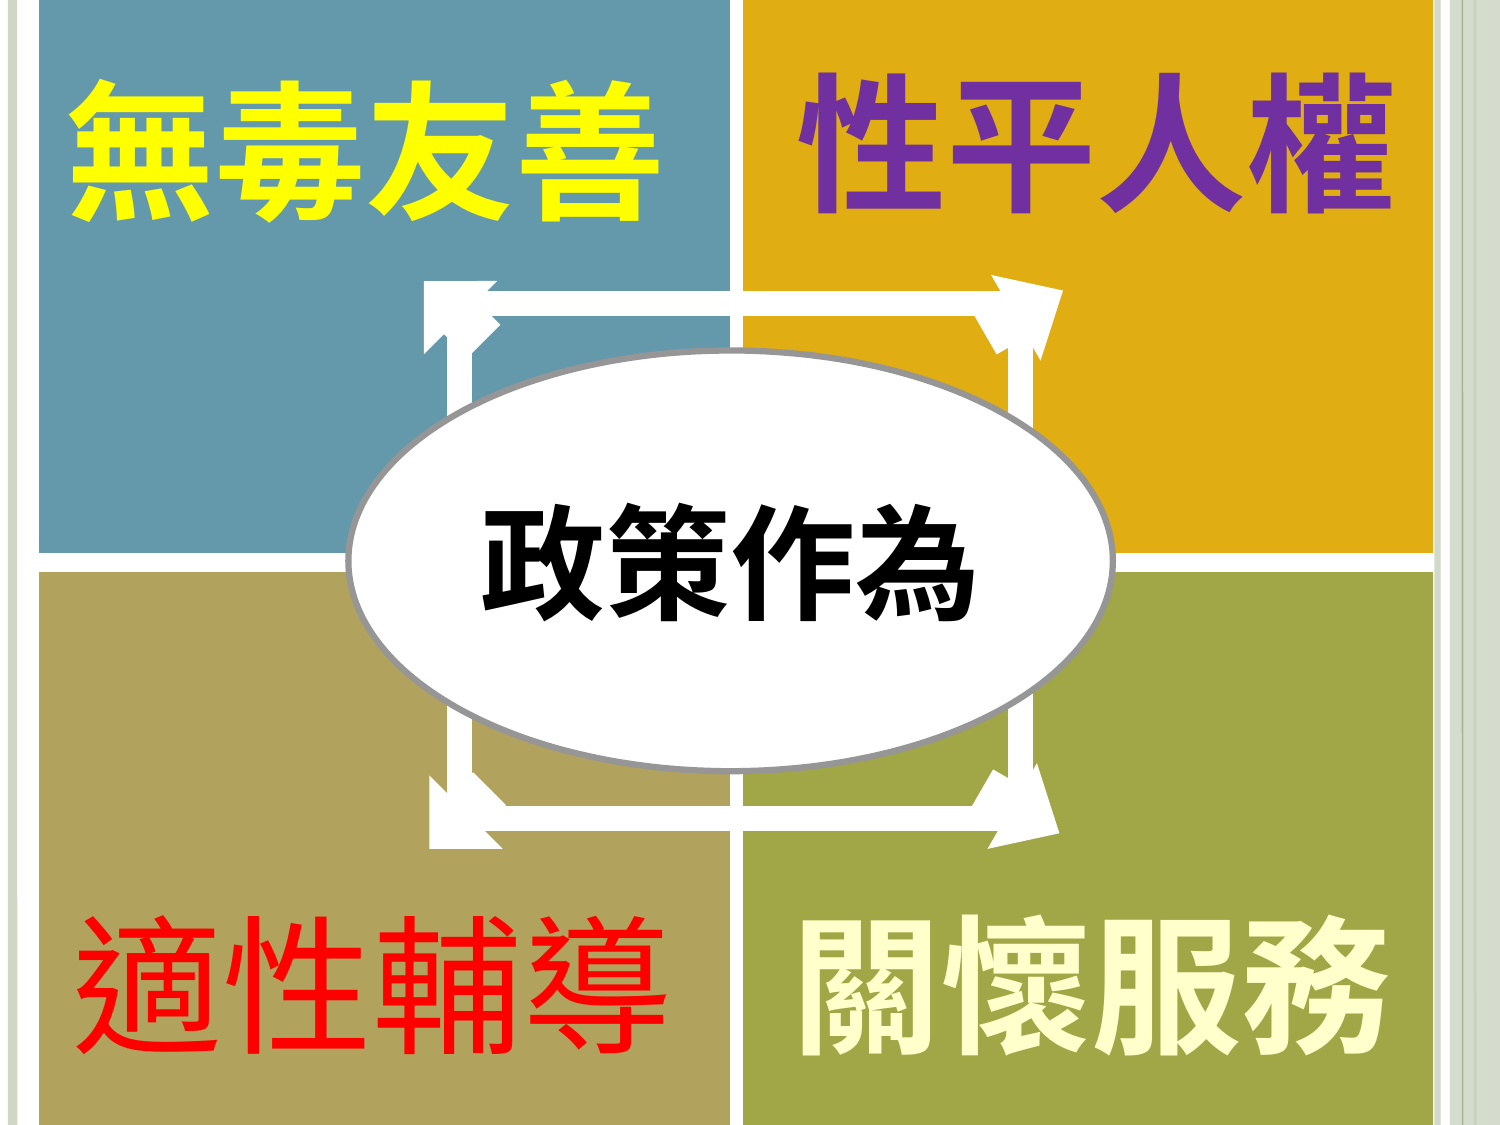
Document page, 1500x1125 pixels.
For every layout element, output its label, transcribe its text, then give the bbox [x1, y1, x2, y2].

text_box 政策作為 [348, 350, 1113, 772]
text_box [39, 572, 730, 1125]
text_box 適性輔導 [57, 885, 730, 1073]
text_box [743, 0, 1433, 553]
text_box [743, 572, 1433, 1125]
title 無毒友善 [50, 51, 723, 239]
text_box 關懷服務 [776, 884, 1449, 1073]
text_box [39, 0, 730, 553]
text_box 性平人權 [781, 42, 1454, 231]
